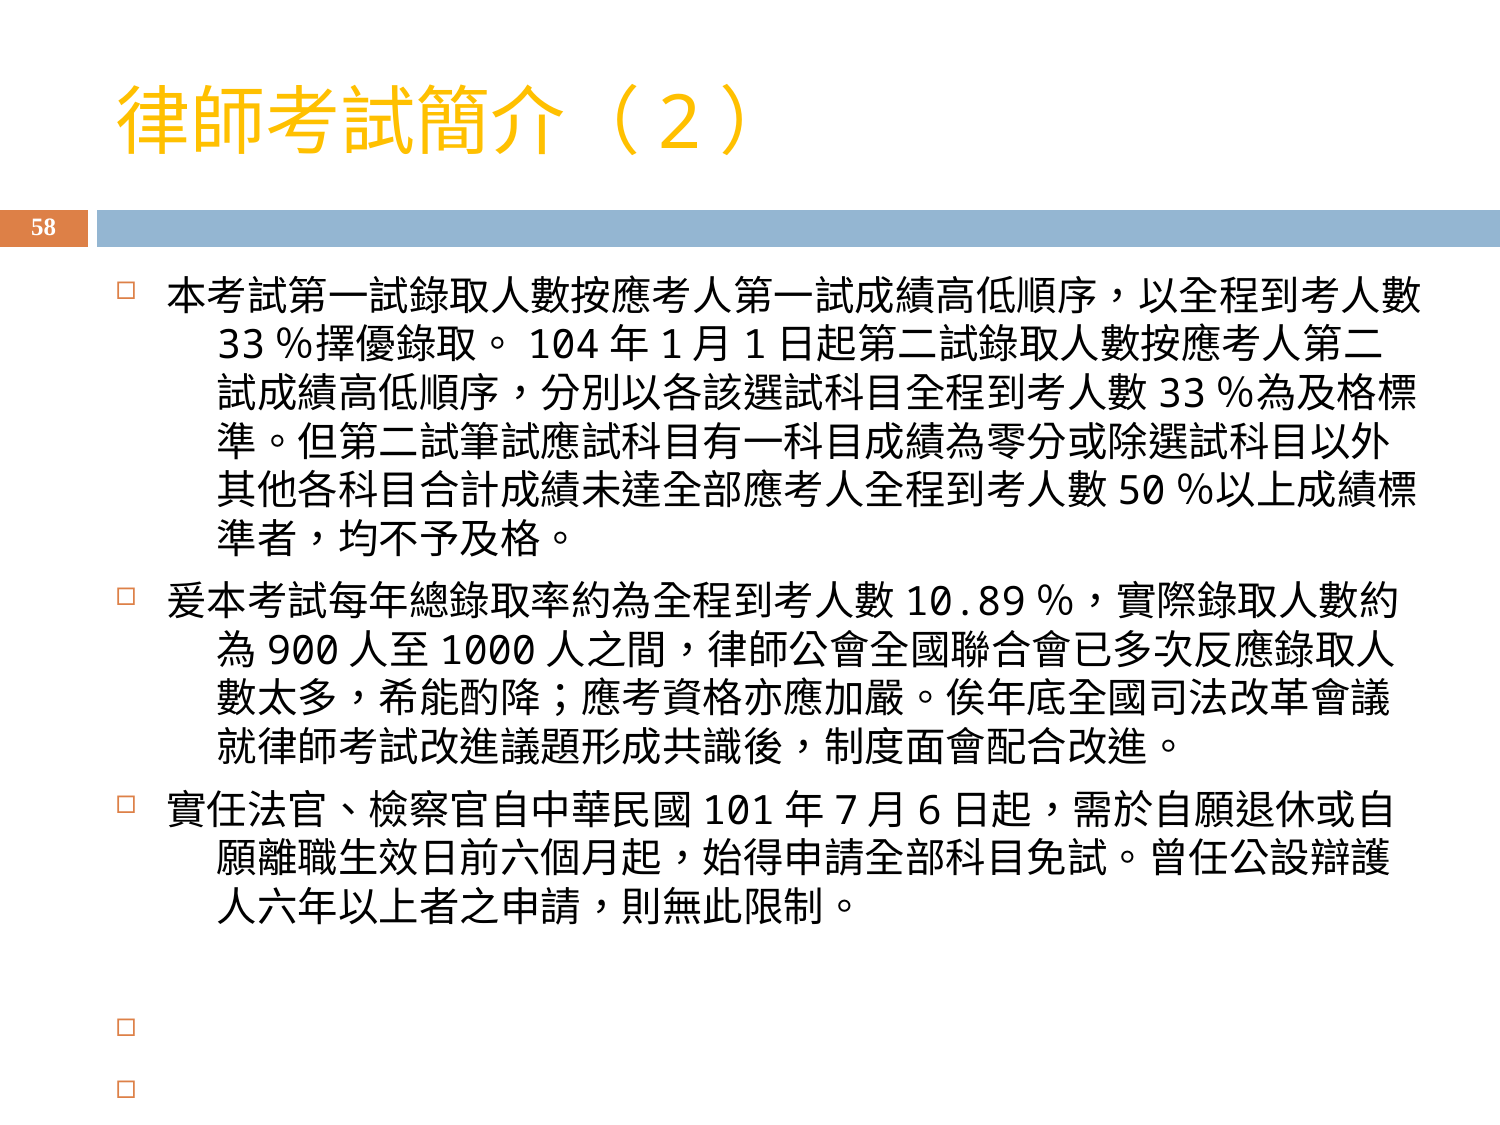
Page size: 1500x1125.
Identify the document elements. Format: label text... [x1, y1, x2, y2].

title 律師考試簡介（2） [100, 37, 1438, 201]
list 本考試第一試錄取人數按應考人第一試成績高低順序，以全程到考人數33％擇優錄取。104年1月1日起第二試錄取人數按應考人第二試成績高低順序，分別以各該選試科目全程到考人數33％為及格標準。但第二試筆試應試科目有一科目成績為零分或除選試科目以外其他各科目合計成績未達全部應考人全程到考人數50％以上成績標準者，均不予及格。 爰本考試每年總錄取率約為全程到考人數10.89％，實際錄取人數約為900人至1000人之間，律師公會全國聯合會已多次反應錄取人數太多，希能酌降；應考資格亦應加嚴。俟年底全國司法改革會議就律師考試改進議題形成共識後，制度面會配合改進。 實任法官、檢察官自中華民國101年7月6日起，需於自願退休或自願離職生效日前六個月起，始得申請全部科目免試。曾任公設辯護人六年以上者之申請，則無此限制。 [100, 262, 1438, 1000]
text_box 57 [0, 208, 88, 249]
